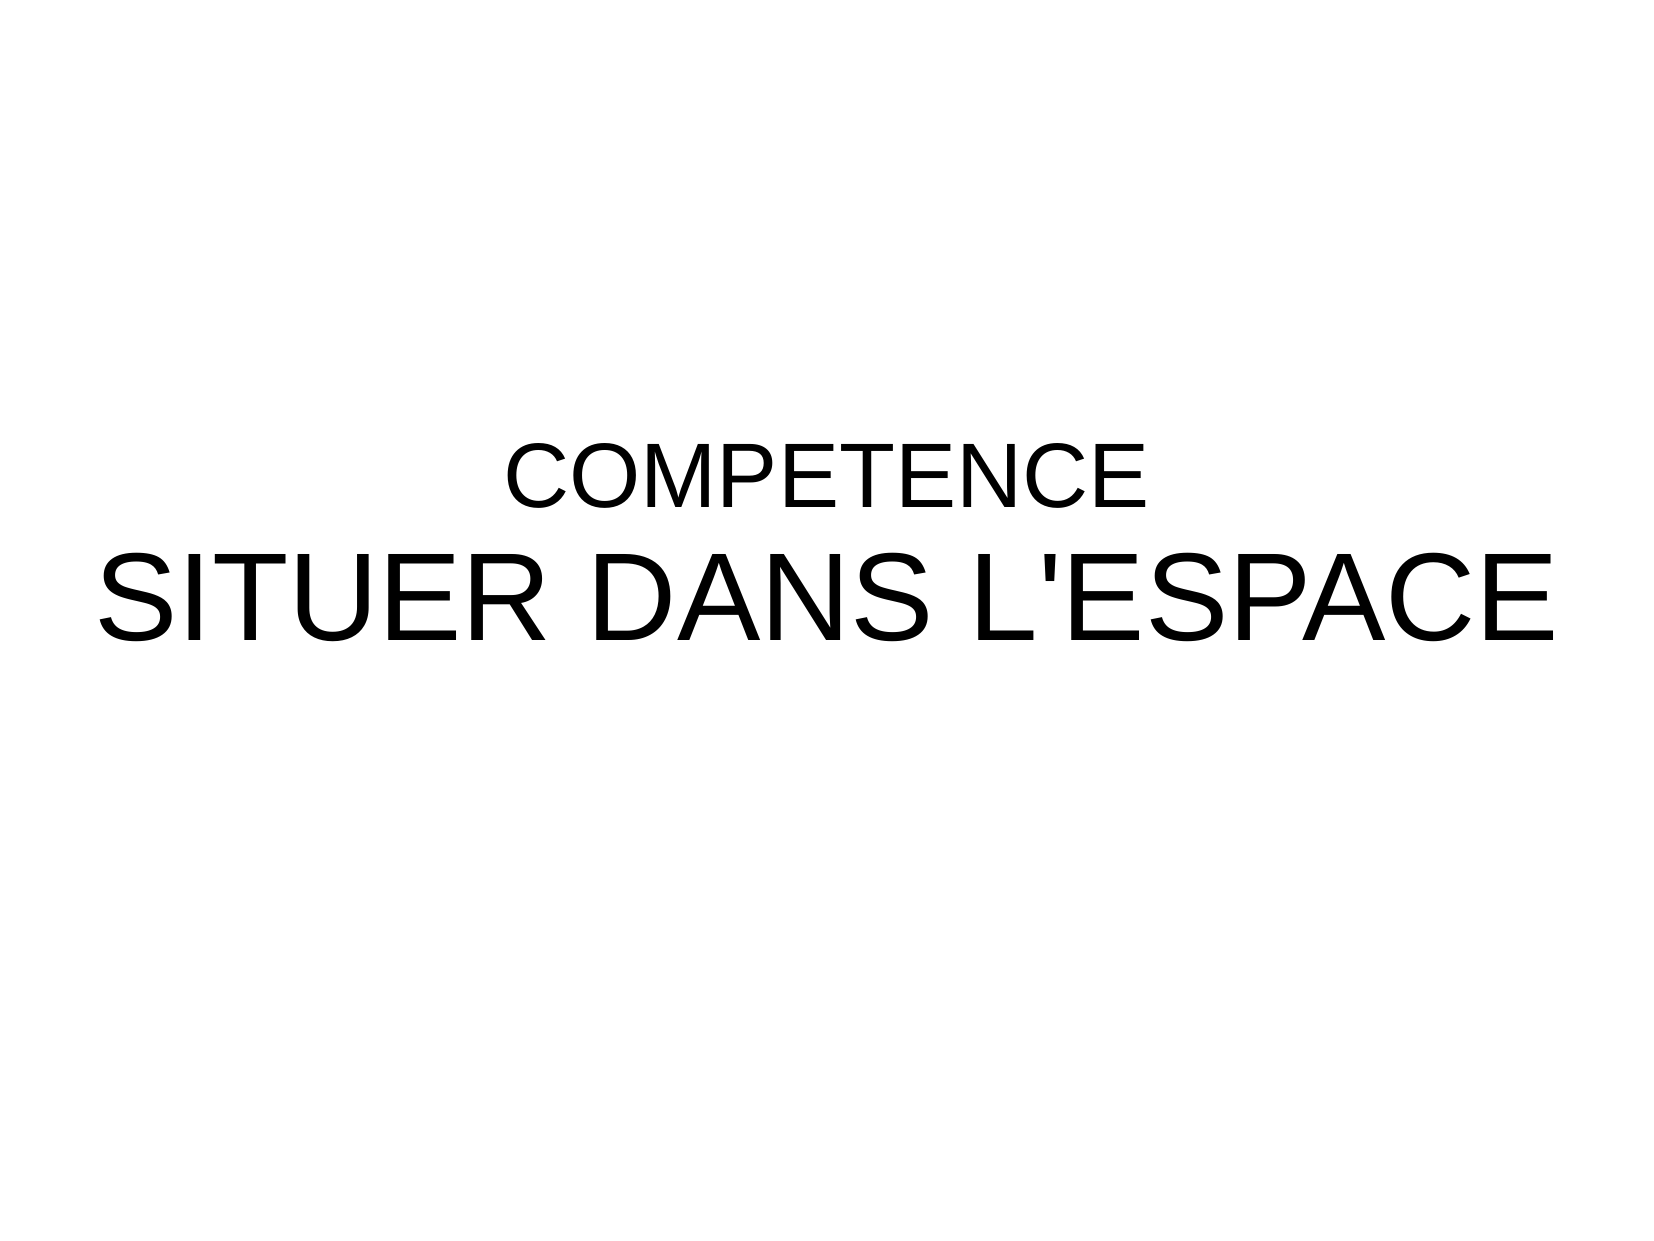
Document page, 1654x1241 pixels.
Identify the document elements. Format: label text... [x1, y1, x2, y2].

title COMPETENCE SITUER DANS L'ESPACE [29, 424, 1625, 668]
